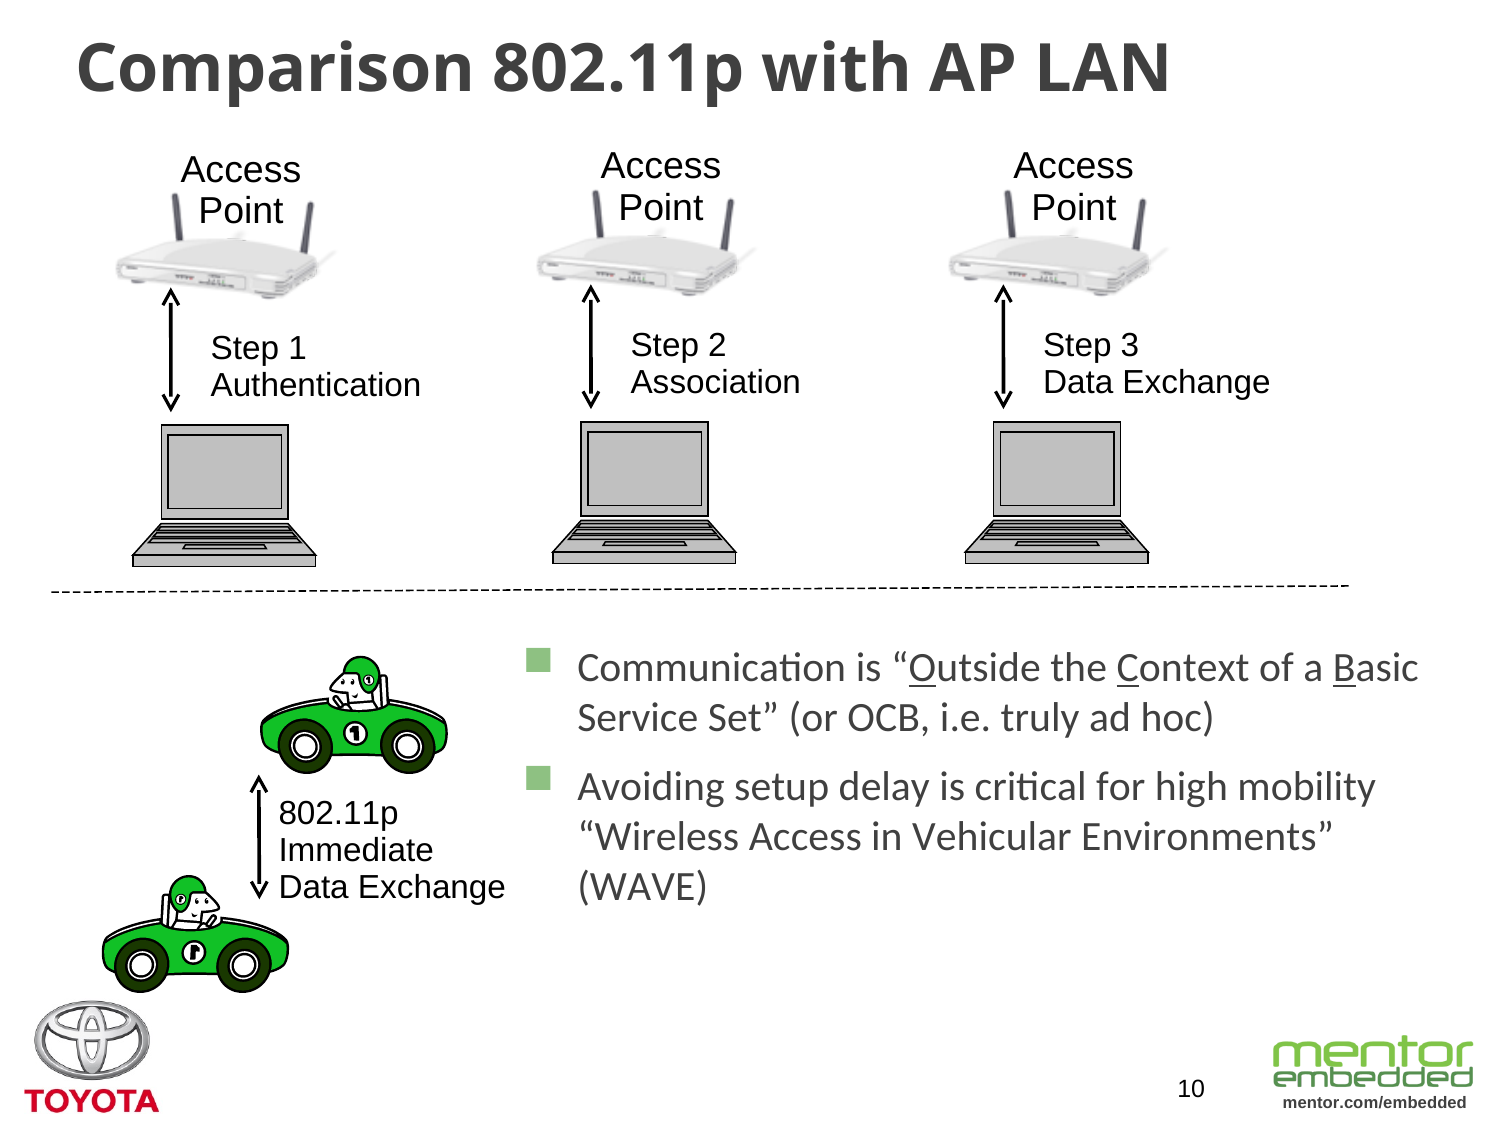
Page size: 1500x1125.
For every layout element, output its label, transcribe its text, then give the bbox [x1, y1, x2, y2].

text_box Step 2 Association [615, 318, 817, 409]
text_box Step 3 Data Exchange [1028, 318, 1286, 409]
text_box [965, 520, 1149, 564]
picture [104, 124, 351, 371]
text_box Step 1 Authentication [195, 322, 437, 412]
text_box [581, 421, 708, 516]
picture [1268, 1042, 1476, 1092]
text_box Communication is “Outside the Context of a Basic Service Set” (or OCB, i.e. truly ad hoc) Avoiding setup delay is critical for high mobility “Wireless Access in Vehicular Environments” (WAVE) [447, 632, 1500, 1042]
picture [101, 875, 290, 994]
text_box [993, 421, 1121, 516]
text_box 802.11p Immediate Data Exchange [263, 787, 447, 915]
text_box Access Point [165, 141, 317, 241]
text_box Comparison 802.11p with AP LAN [0, 0, 1500, 113]
text_box [132, 523, 316, 567]
picture [937, 121, 1183, 368]
text_box Access Point [998, 137, 1150, 238]
picture [24, 998, 163, 1114]
text_box [161, 425, 288, 519]
text_box [552, 520, 736, 564]
picture [525, 121, 771, 368]
picture [259, 655, 447, 774]
text_box Access Point [585, 137, 737, 238]
